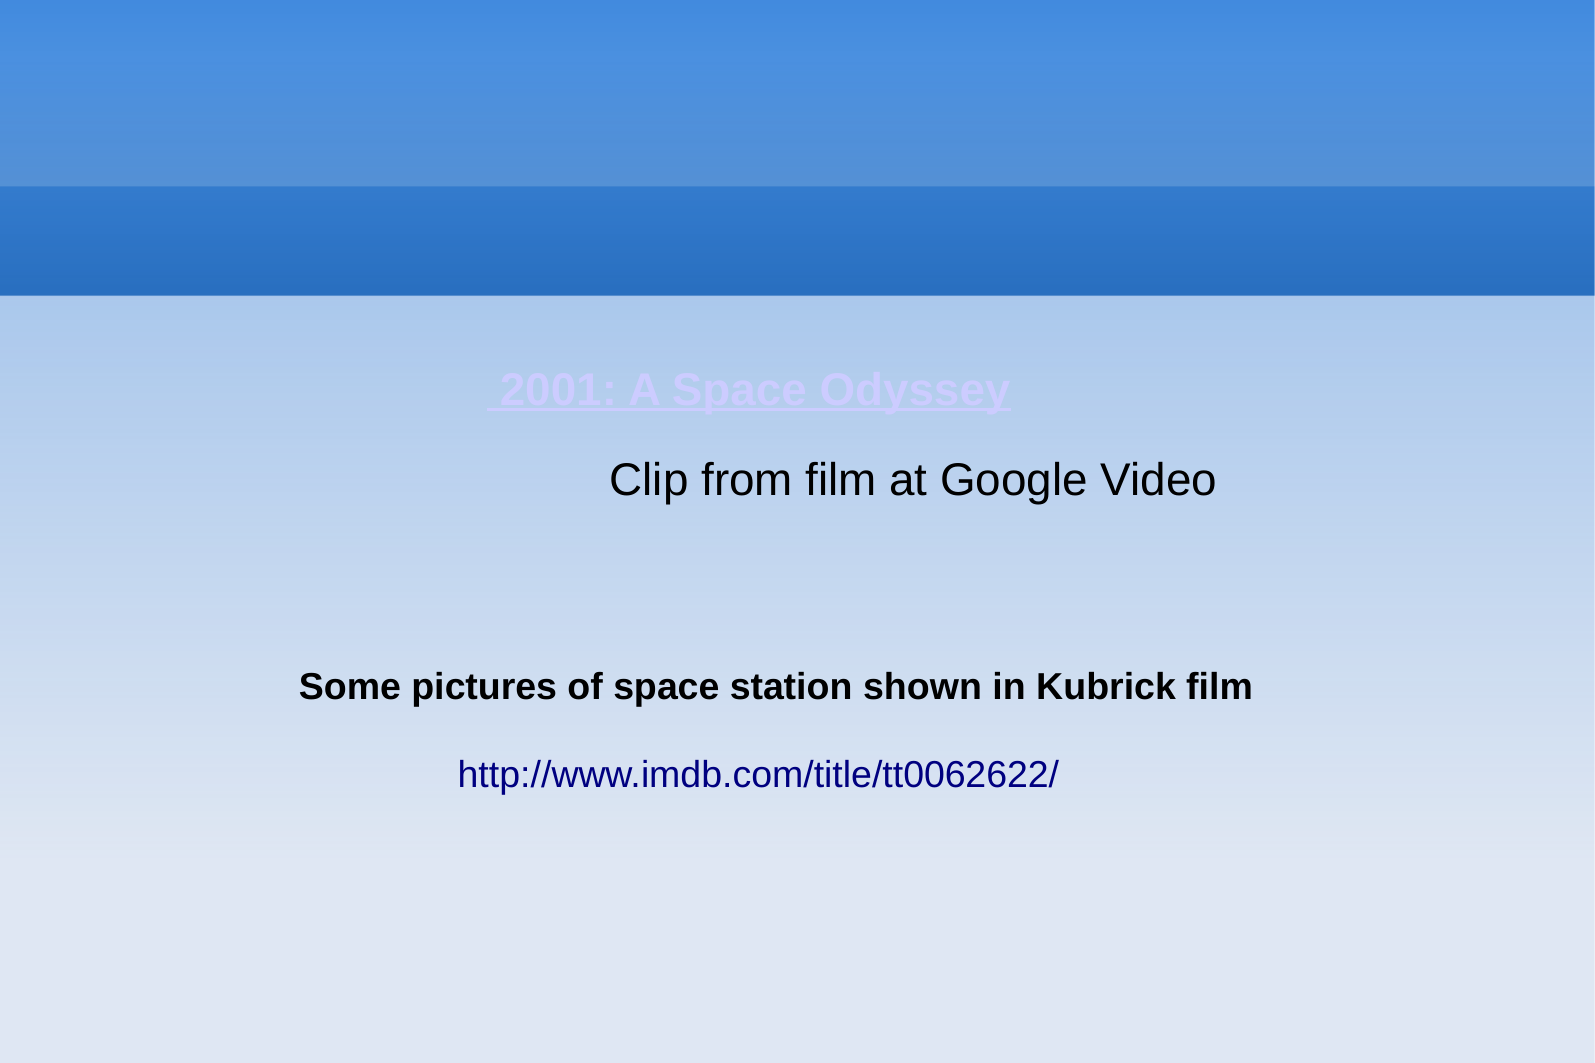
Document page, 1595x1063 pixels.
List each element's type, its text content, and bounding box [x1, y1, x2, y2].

picture [0, 0, 1595, 1063]
text_box Some pictures of space station shown in Kubrick film [284, 656, 1270, 715]
text_box 2001: A Space Odyssey [472, 354, 1056, 470]
subtitle Clip from film at Google Video [29, 248, 1595, 951]
text_box http://www.imdb.com/title/tt0062622/ [442, 740, 1075, 798]
